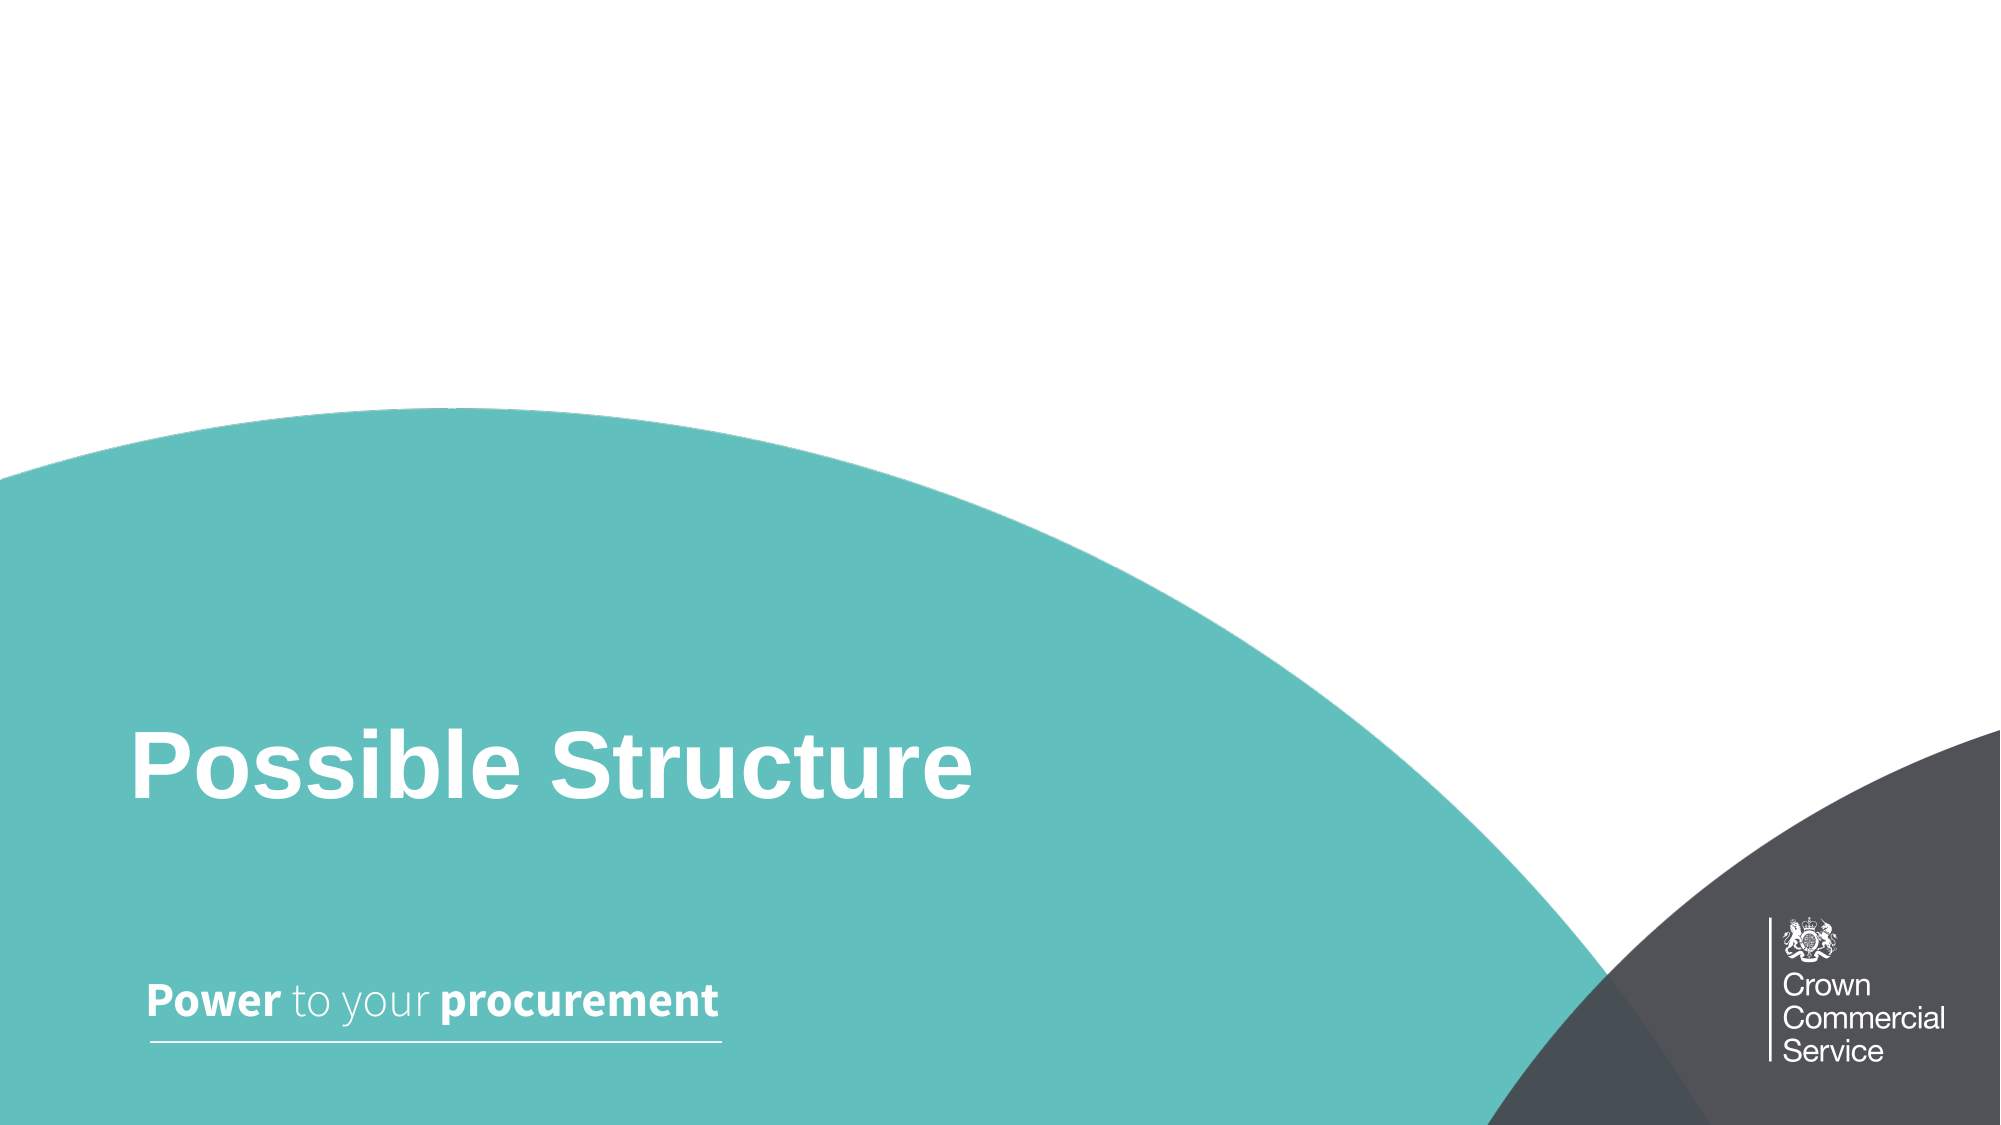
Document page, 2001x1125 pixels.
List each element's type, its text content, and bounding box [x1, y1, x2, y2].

text_box Possible Structure [114, 695, 1374, 827]
